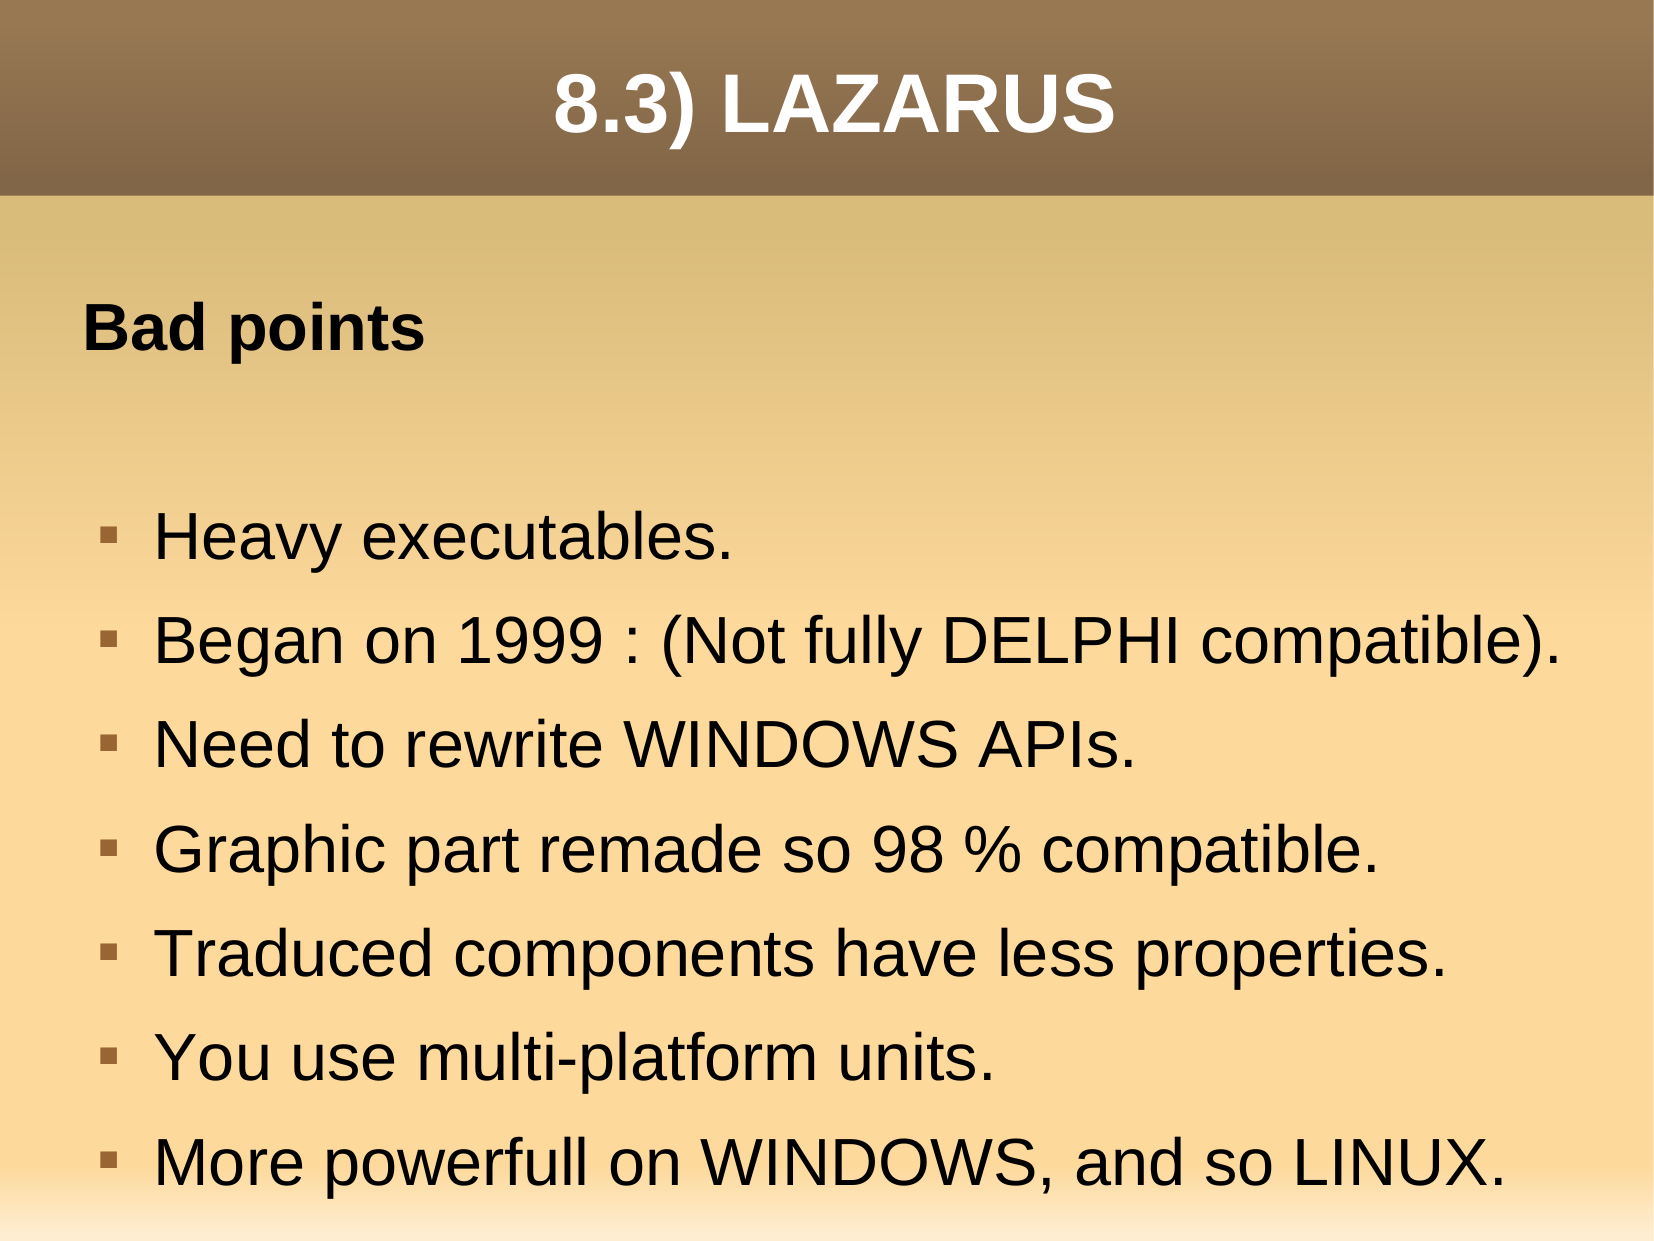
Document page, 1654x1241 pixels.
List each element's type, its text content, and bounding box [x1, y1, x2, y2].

list Bad points Heavy executables. Began on 1999 : (Not fully DELPHI compatible). Need to rewrite WINDOWS APIs. Graphic part remade so 98 % compatible. Traduced components have less properties. You use multi-platform units. More powerfull on WINDOWS, and so LINUX. [82, 290, 1571, 1200]
picture [0, 0, 1654, 1241]
title 8.3) LAZARUS [76, 0, 1565, 208]
